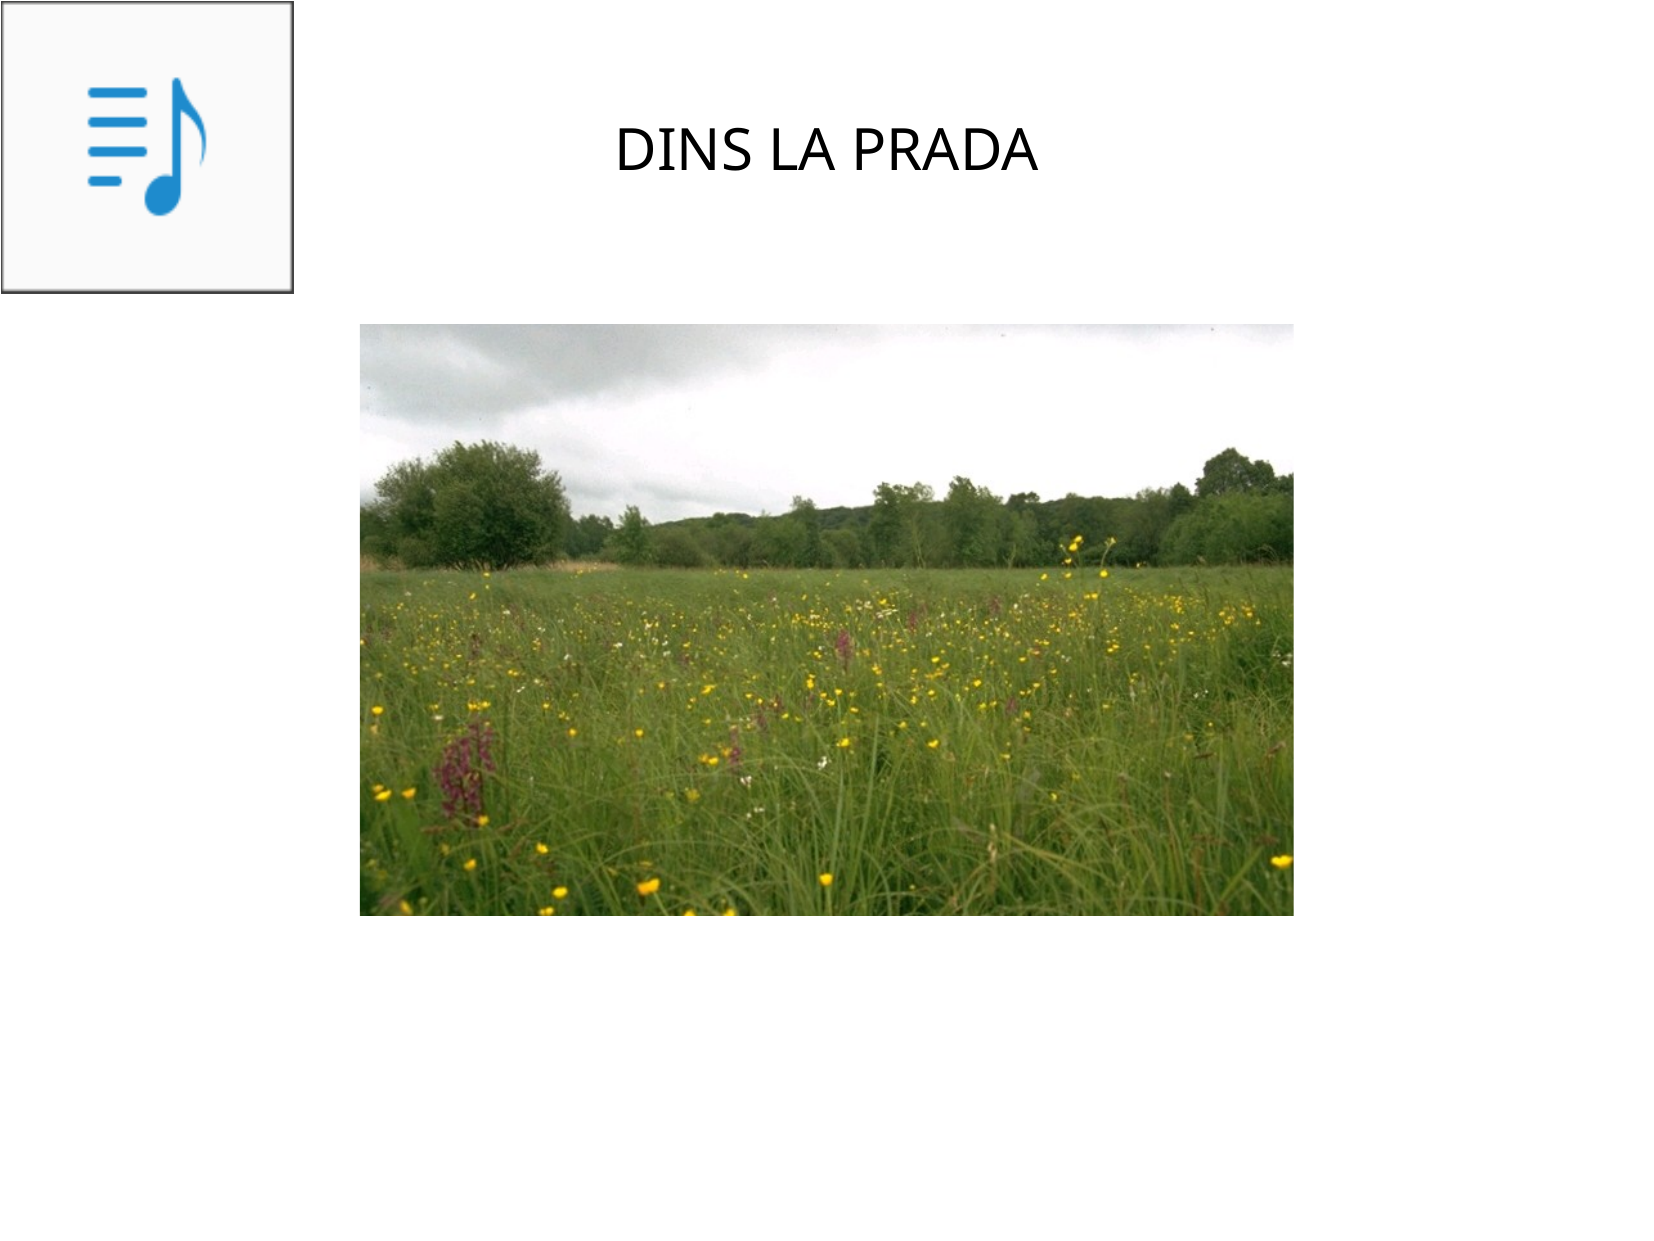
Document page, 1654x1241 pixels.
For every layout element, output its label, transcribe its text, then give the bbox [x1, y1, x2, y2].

picture [359, 324, 1294, 916]
text_box DINS LA PRADA [0, 0, 1654, 296]
